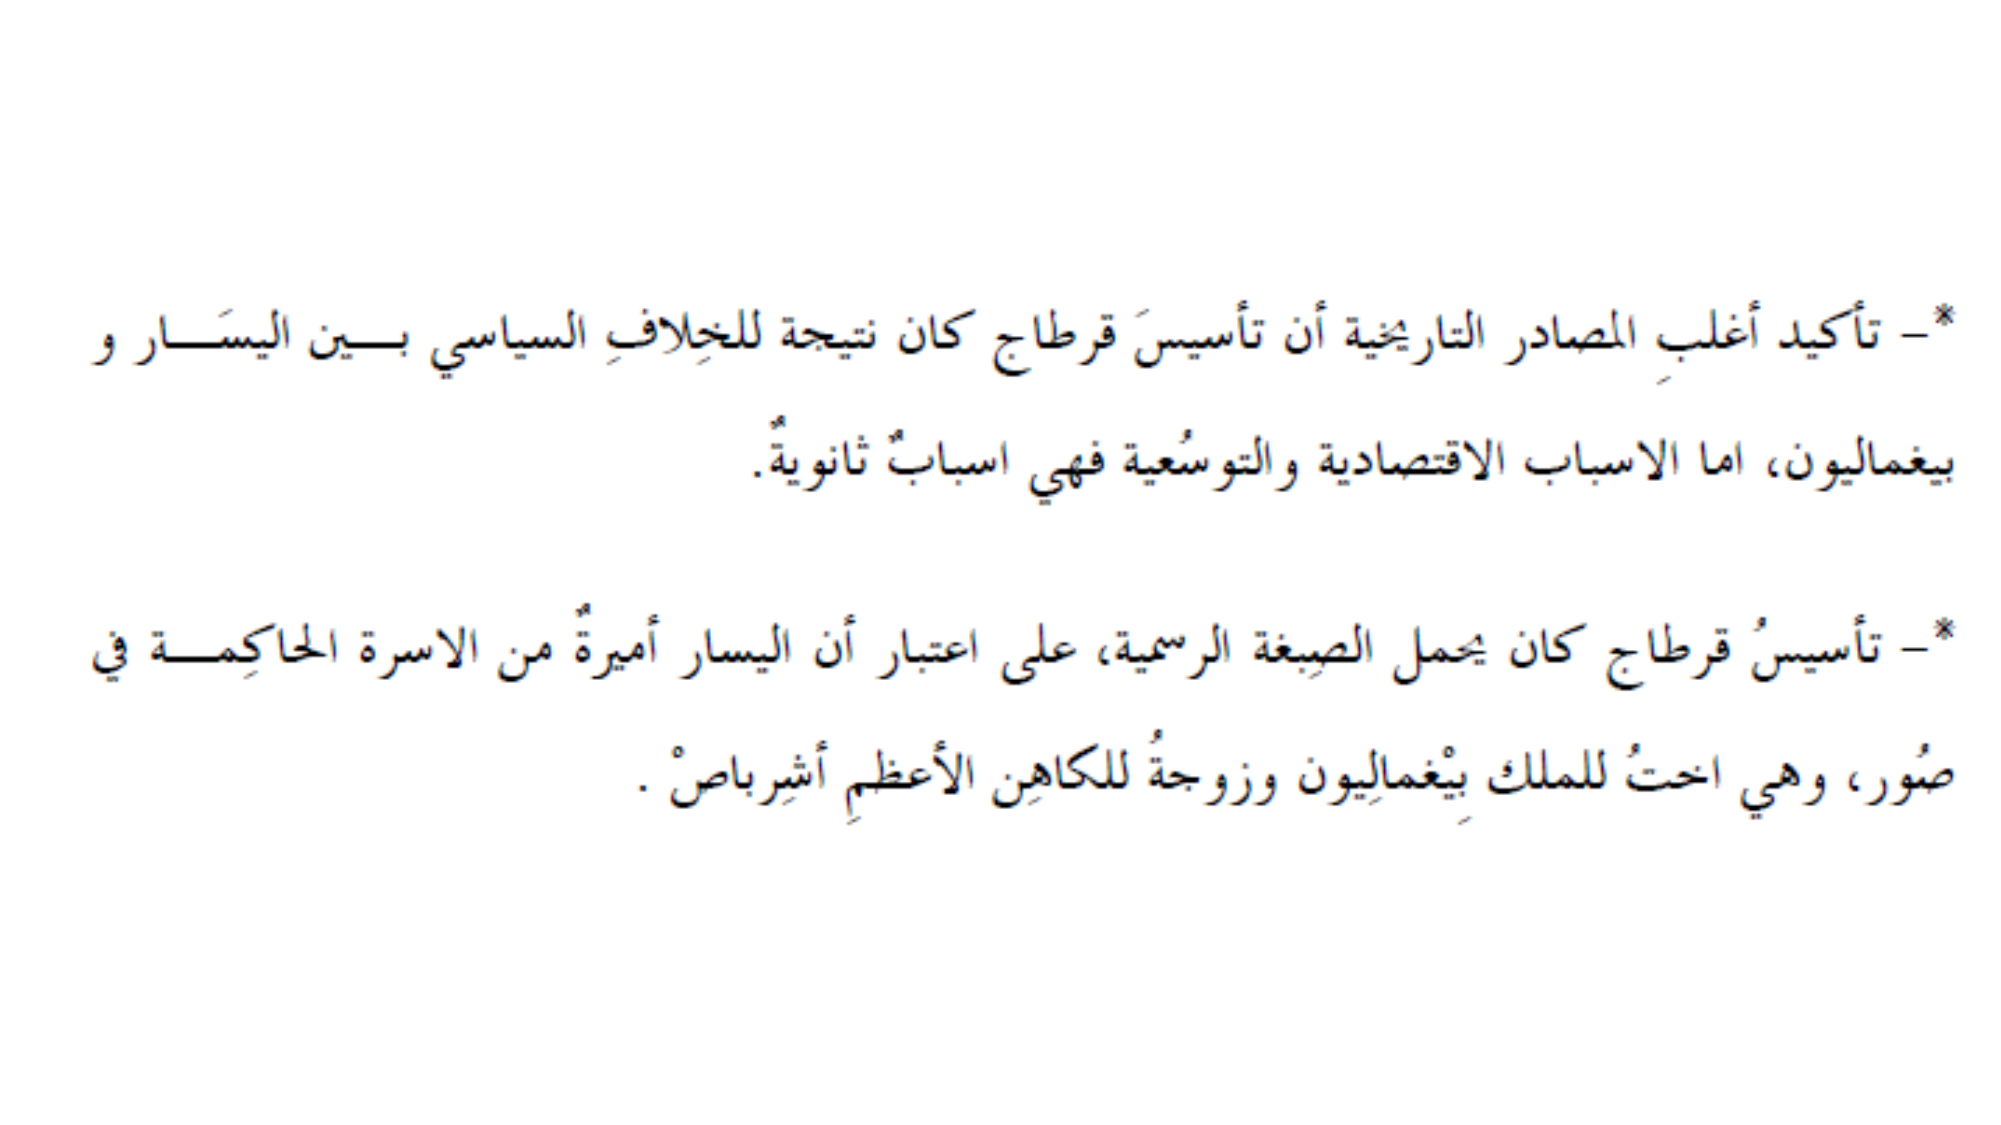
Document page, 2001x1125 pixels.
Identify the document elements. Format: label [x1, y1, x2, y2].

picture [52, 279, 2000, 862]
